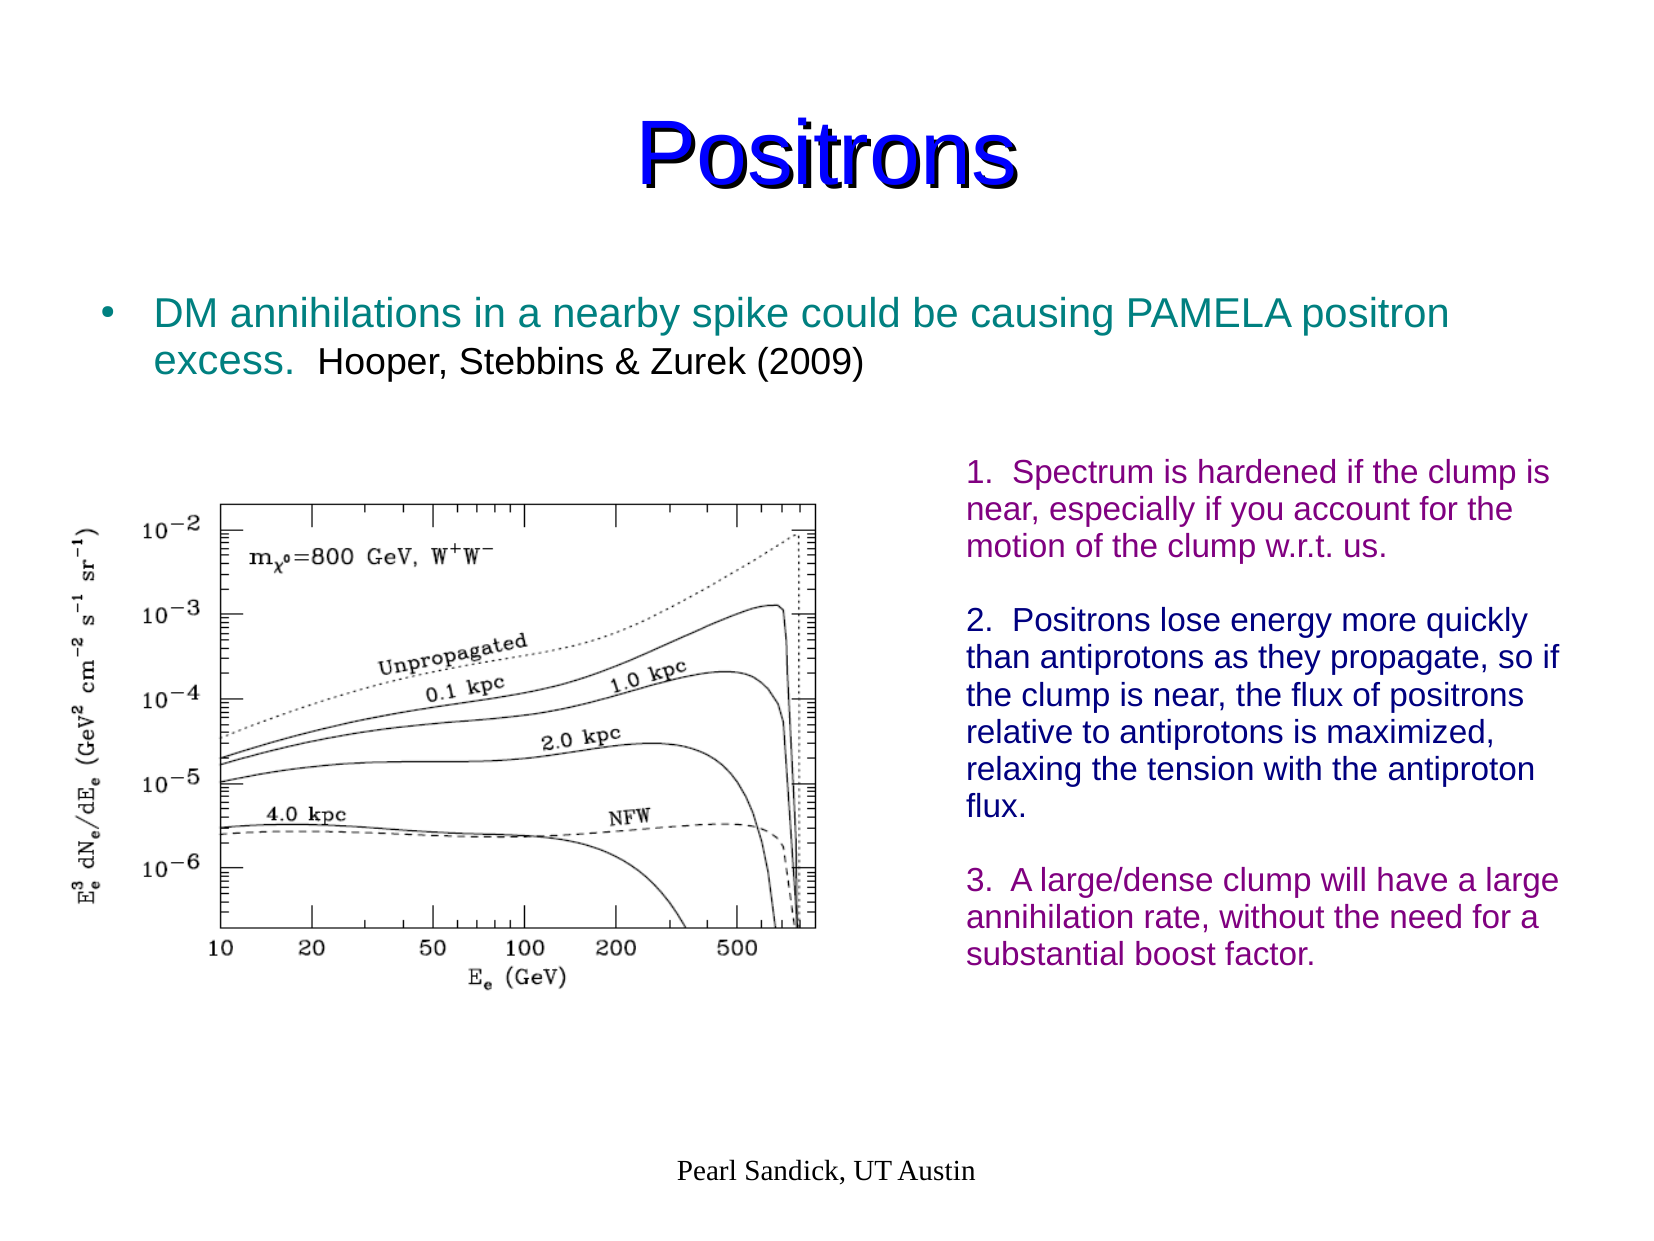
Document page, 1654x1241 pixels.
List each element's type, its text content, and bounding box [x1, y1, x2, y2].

picture [66, 496, 824, 994]
list DM annihilations in a nearby spike could be causing PAMELA positron excess. Hooper, Stebbins & Zurek (2009) [82, 290, 1571, 1109]
title Positrons [82, 49, 1571, 257]
text_box 1. Spectrum is hardened if the clump is near, especially if you account for the motion of the clump w.r.t. us. 2. Positrons lose energy more quickly than antiprotons as they propagate, so if the clump is near, the flux of positrons relative to antiprotons is maximized, relaxing the tension with the antiproton flux. 3. A large/dense clump will have a large annihilation rate, without the need for a substantial boost factor. [951, 446, 1589, 1040]
